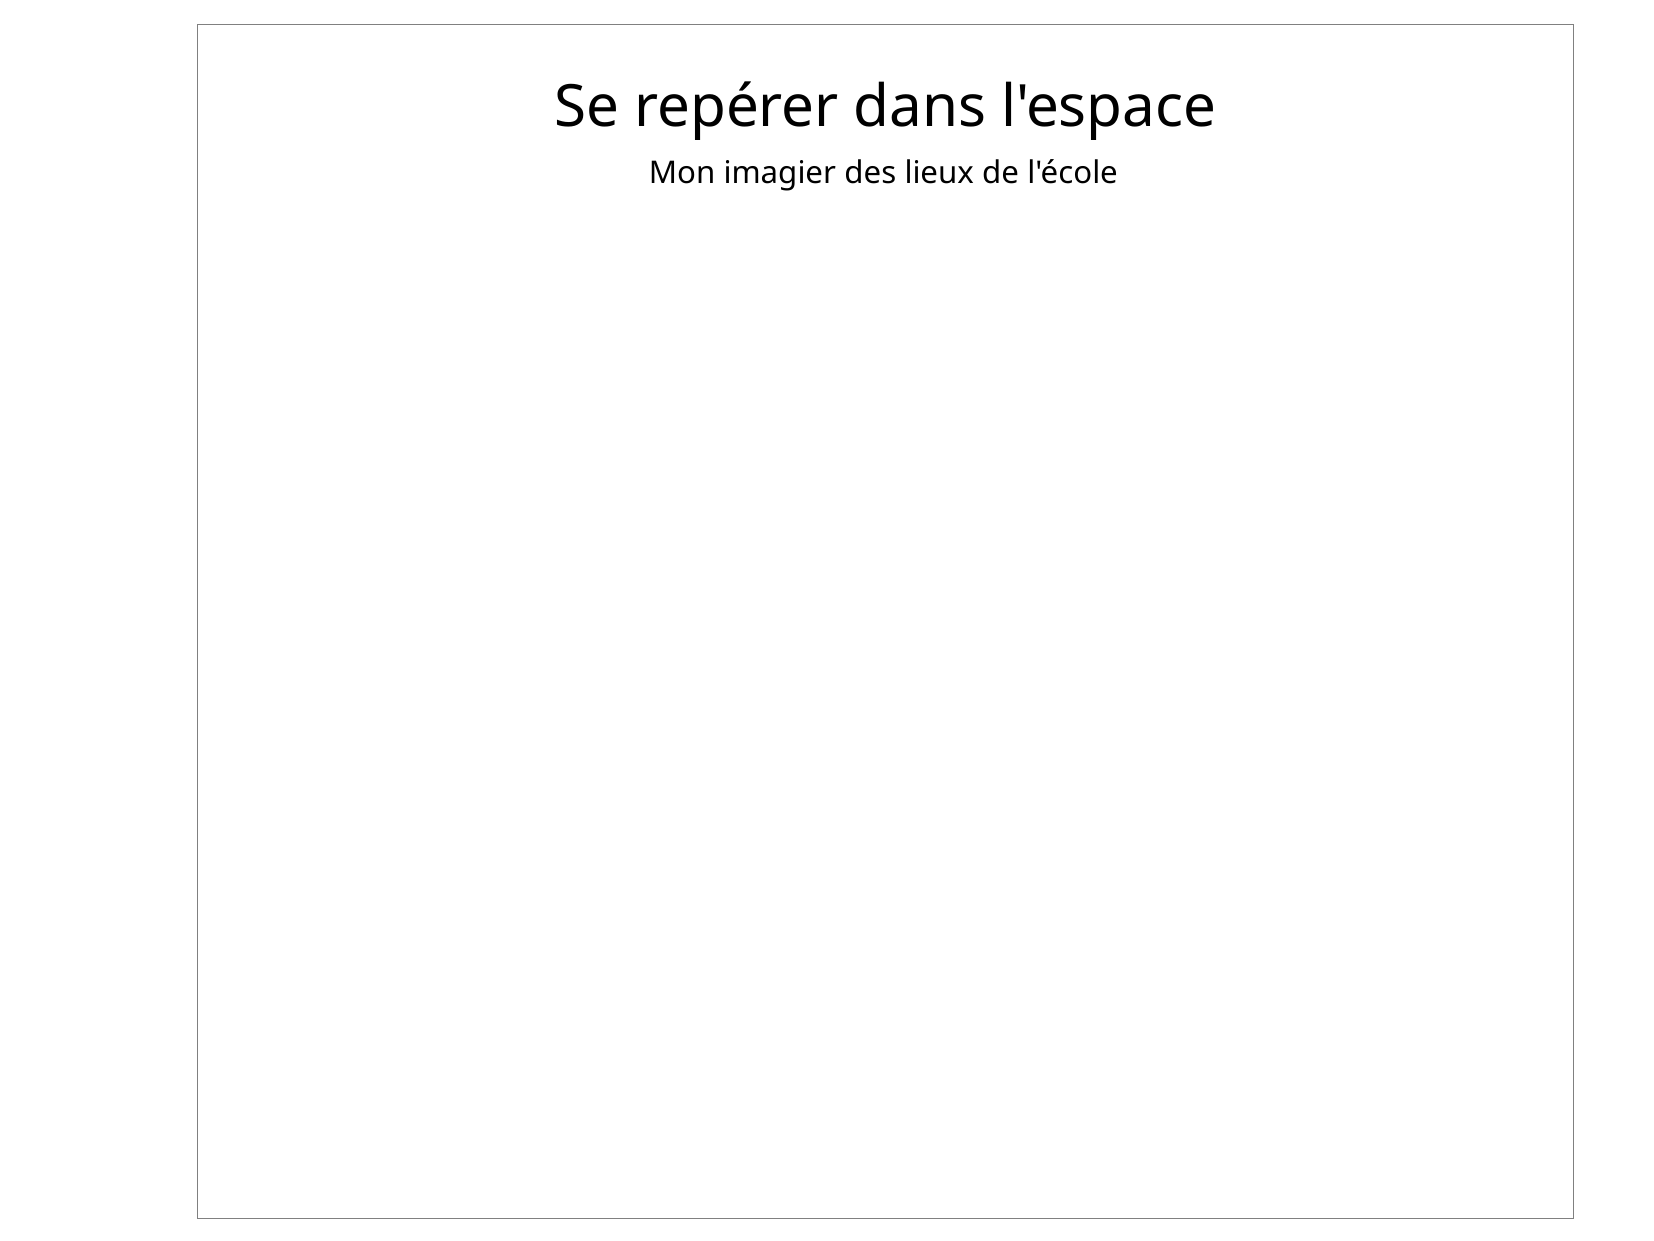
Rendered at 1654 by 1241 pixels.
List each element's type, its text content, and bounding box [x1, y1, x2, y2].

text_box Se repérer dans l'espace [560, 56, 1211, 163]
text_box Mon imagier des lieux de l'école [605, 131, 1173, 267]
